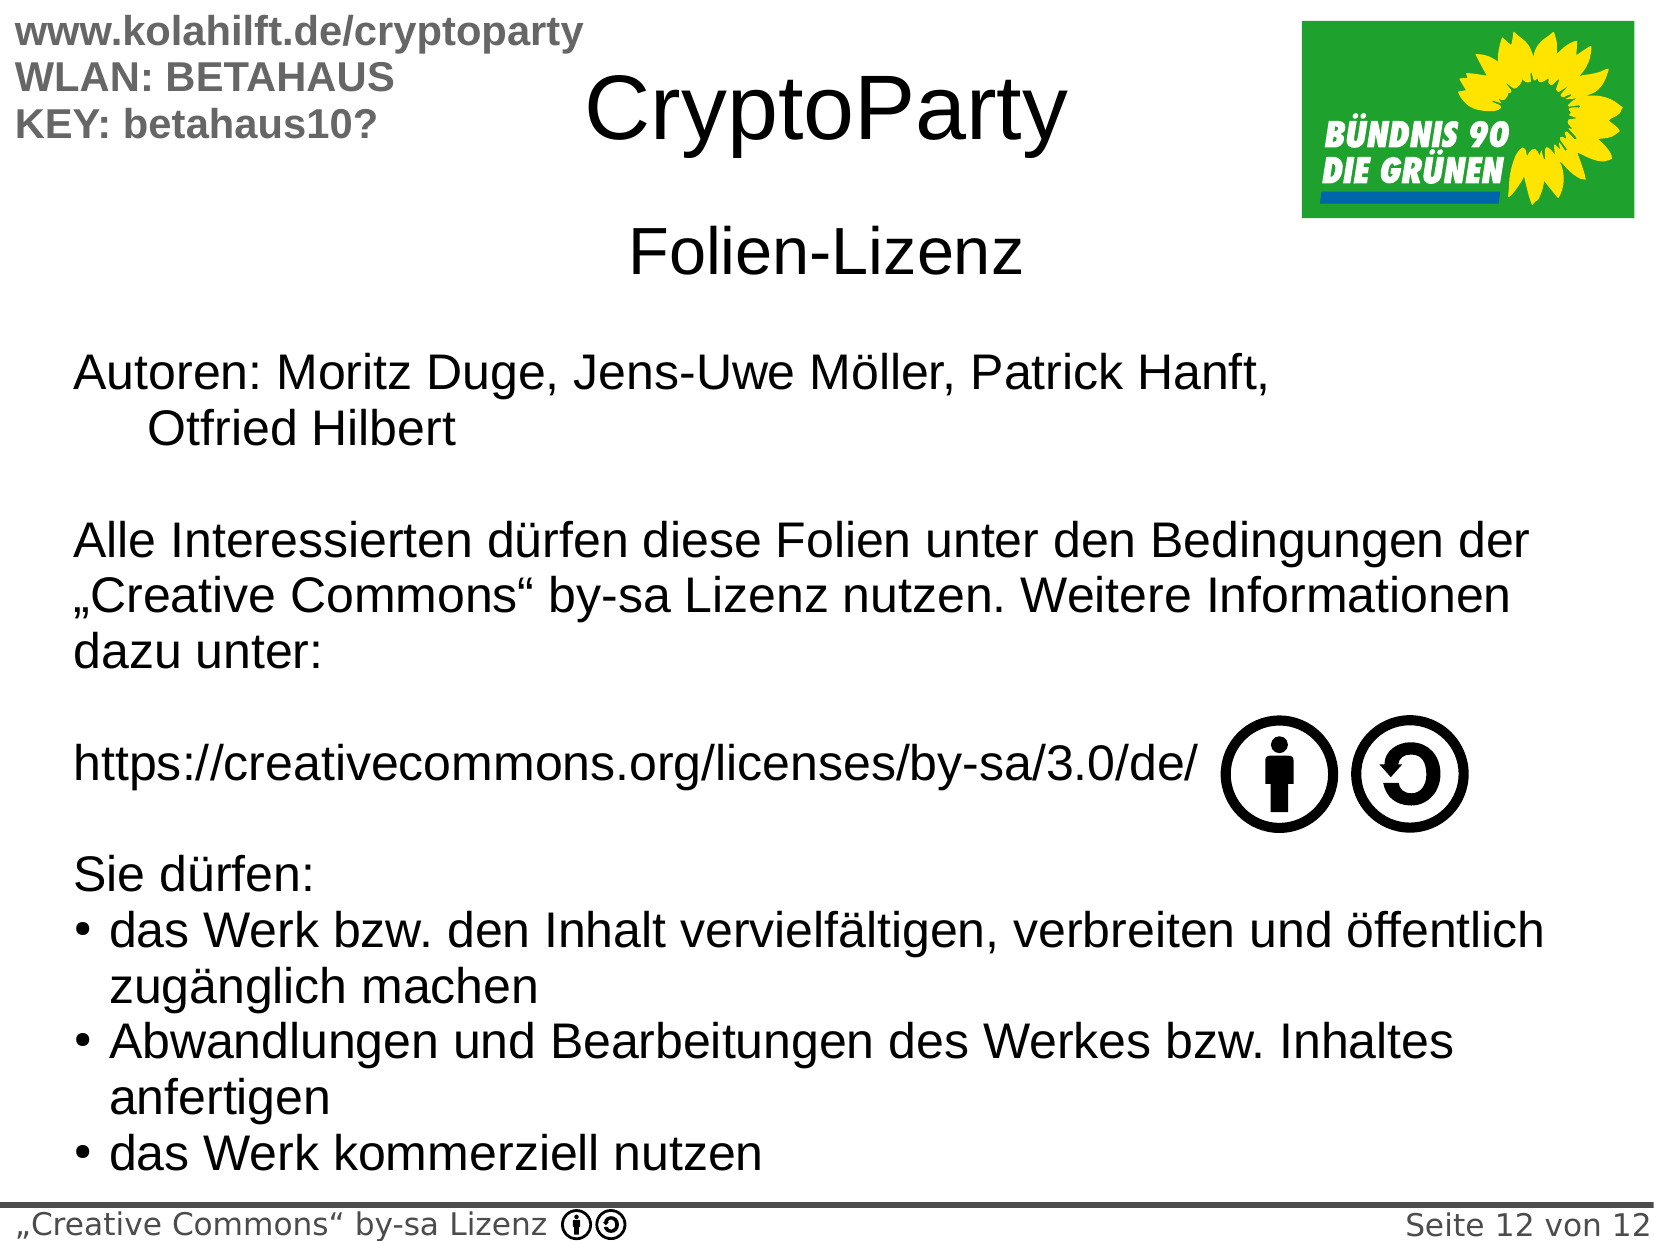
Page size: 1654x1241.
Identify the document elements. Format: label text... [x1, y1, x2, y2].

picture [1351, 715, 1469, 833]
text_box Folien-Lizenz Autoren: Moritz Duge, Jens-Uwe Möller, Patrick Hanft, Otfried Hilbert Alle Interessierten dürfen diese Folien unter den Bedingungen der „Creative Commons“ by-sa Lizenz nutzen. Weitere Informationen dazu unter: https://creativecommons.org/licenses/by-sa/3.0/de/ Sie dürfen: das Werk bzw. den Inhalt vervielfältigen, verbreiten und öffentlich zugänglich machen Abwandlungen und Bearbeitungen des Werkes bzw. Inhaltes anfertigen das Werk kommerziell nutzen [59, 206, 1595, 1196]
picture [1220, 715, 1339, 833]
